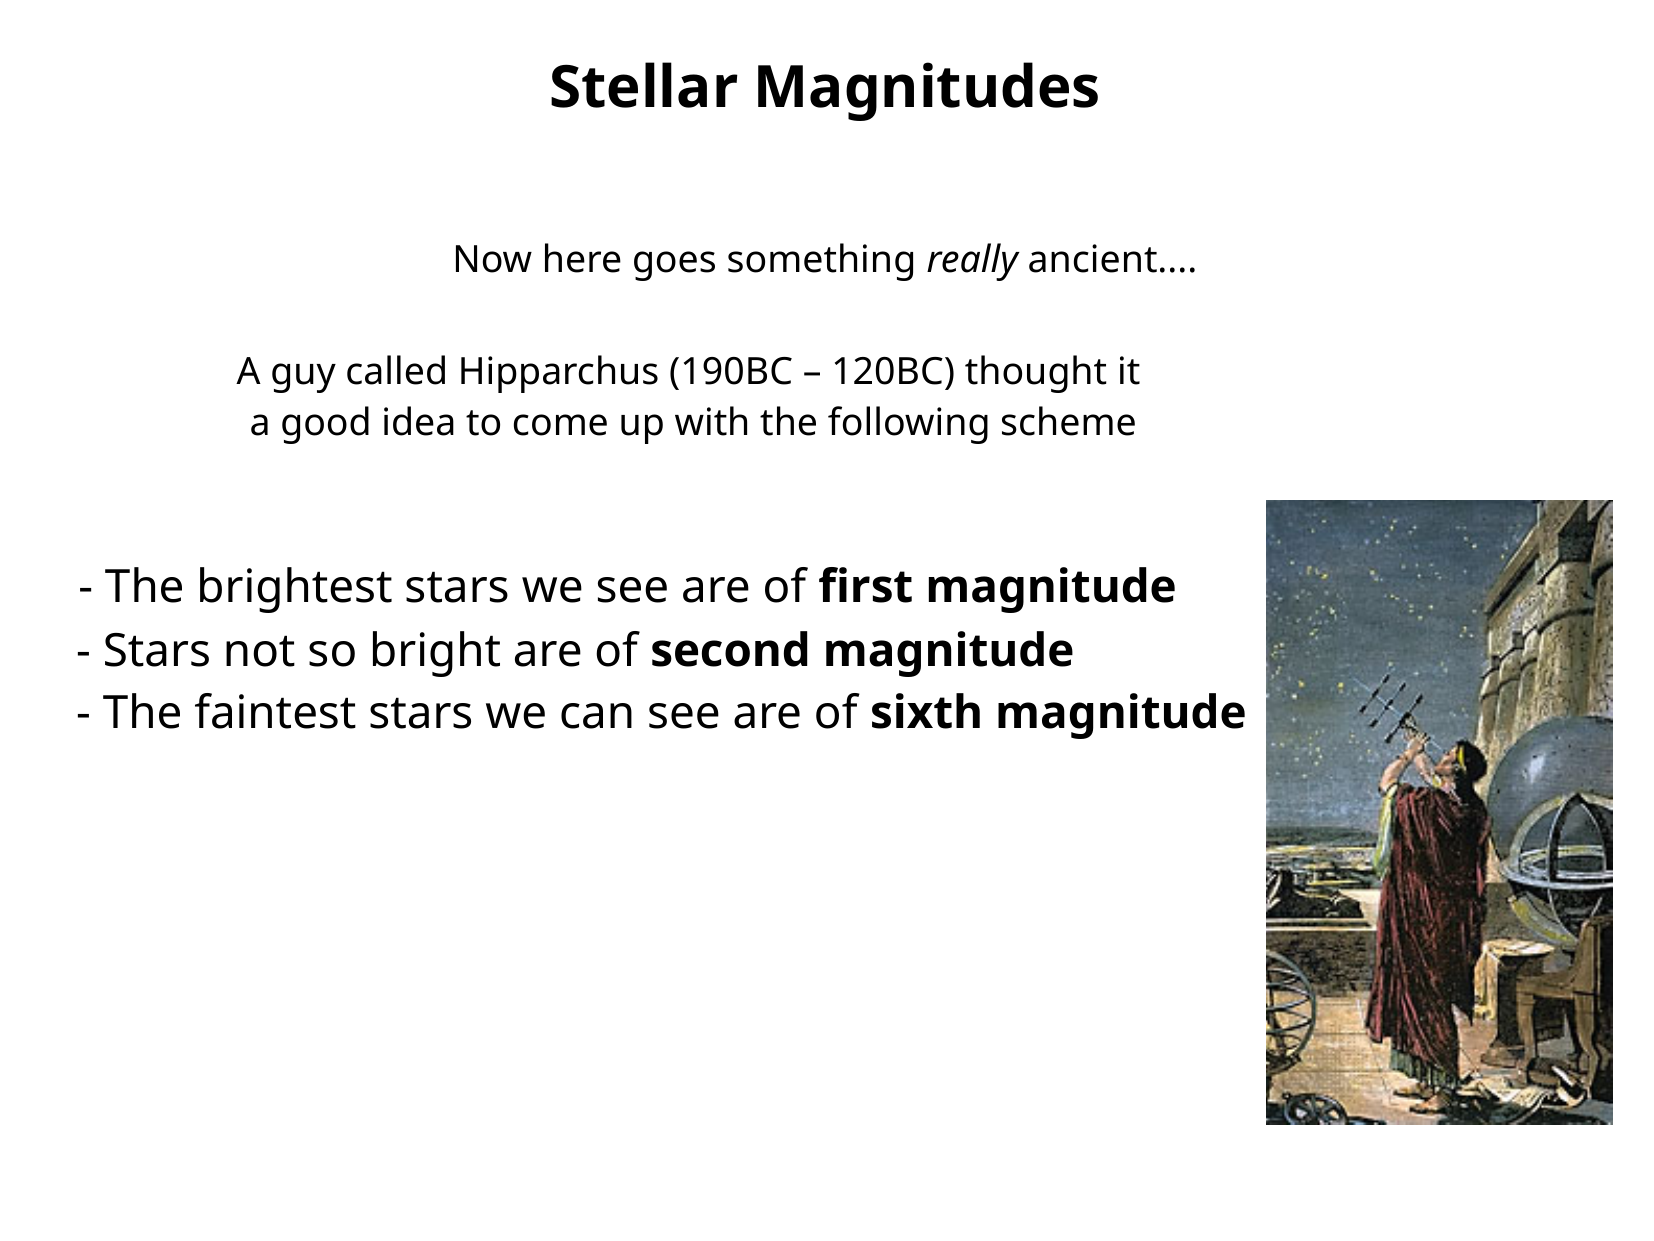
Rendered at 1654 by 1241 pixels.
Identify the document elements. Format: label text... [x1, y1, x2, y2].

text_box Stellar Magnitudes [262, 37, 1388, 134]
text_box A guy called Hipparchus (190BC – 120BC) thought it a good idea to come up with the following scheme - The brightest stars we see are of first magnitude - Stars not so bright are of second magnitude - The faintest stars we can see are of sixth magnitude [37, 337, 1351, 759]
picture [1266, 500, 1613, 1126]
text_box Now here goes something really ancient.... [75, 225, 1576, 293]
